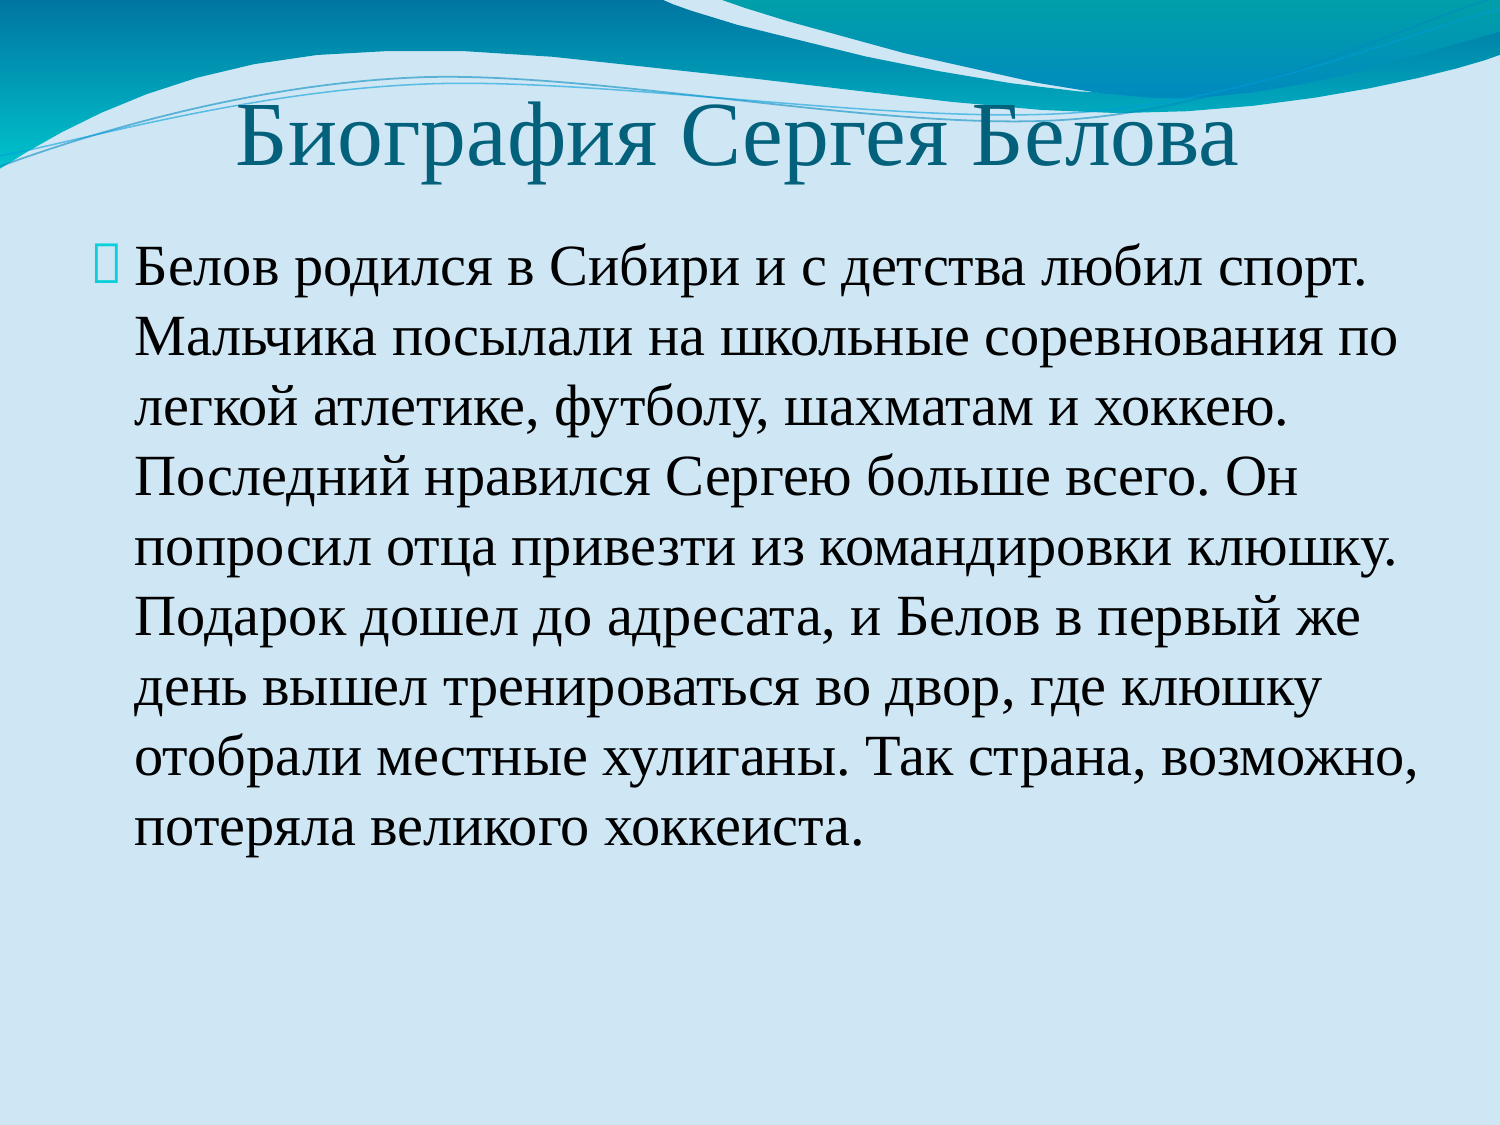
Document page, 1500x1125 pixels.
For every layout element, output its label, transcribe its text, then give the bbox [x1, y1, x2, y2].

list Белов родился в Сибири и с детства любил спорт. Мальчика посылали на школьные соревнования по легкой атлетике, футболу, шахматам и хоккею. Последний нравился Сергею больше всего. Он попросил отца привезти из командировки клюшку. Подарок дошел до адресата, и Белов в первый же день вышел тренироваться во двор, где клюшку отобрали местные хулиганы. Так страна, возможно, потеряла великого хоккеиста. [75, 219, 1436, 1038]
title Биография Сергея Белова [75, 66, 1425, 197]
